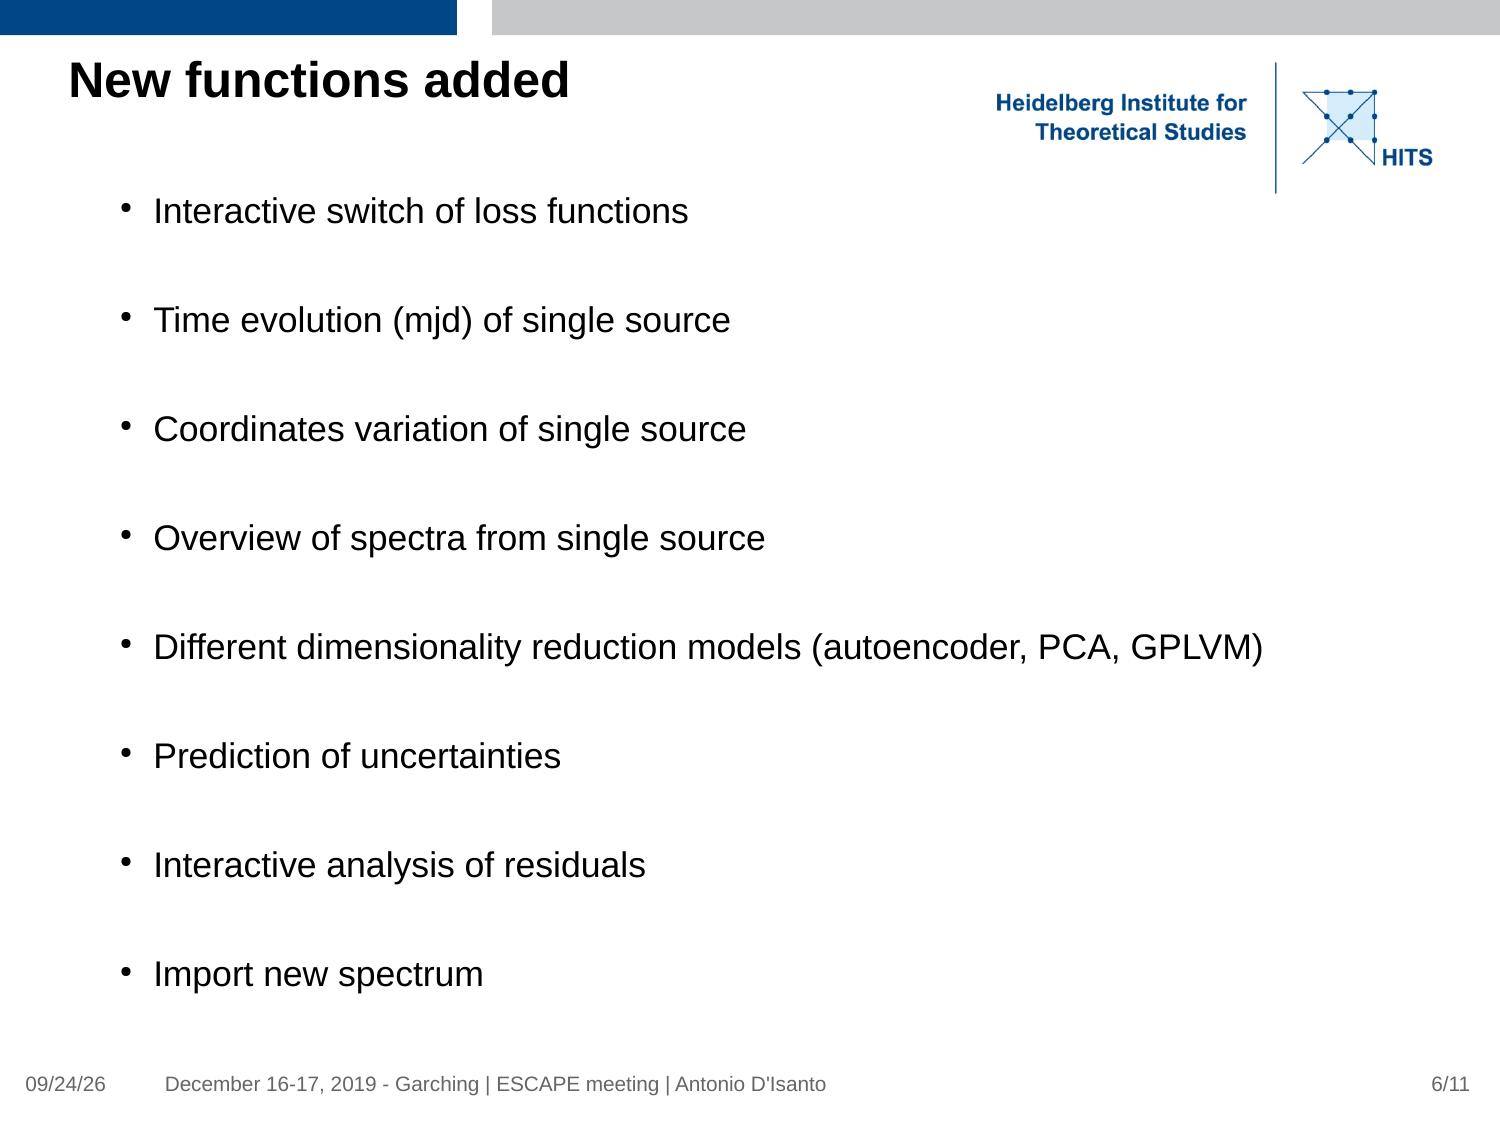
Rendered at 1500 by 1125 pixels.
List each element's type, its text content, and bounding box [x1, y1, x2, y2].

title New functions added [53, 39, 1375, 115]
list Interactive switch of loss functions Time evolution (mjd) of single source Coordinates variation of single source Overview of spectra from single source Different dimensionality reduction models (autoencoder, PCA, GPLVM) Prediction of uncertainties Interactive analysis of residuals Import new spectrum [105, 179, 1367, 1006]
picture [984, 40, 1448, 209]
